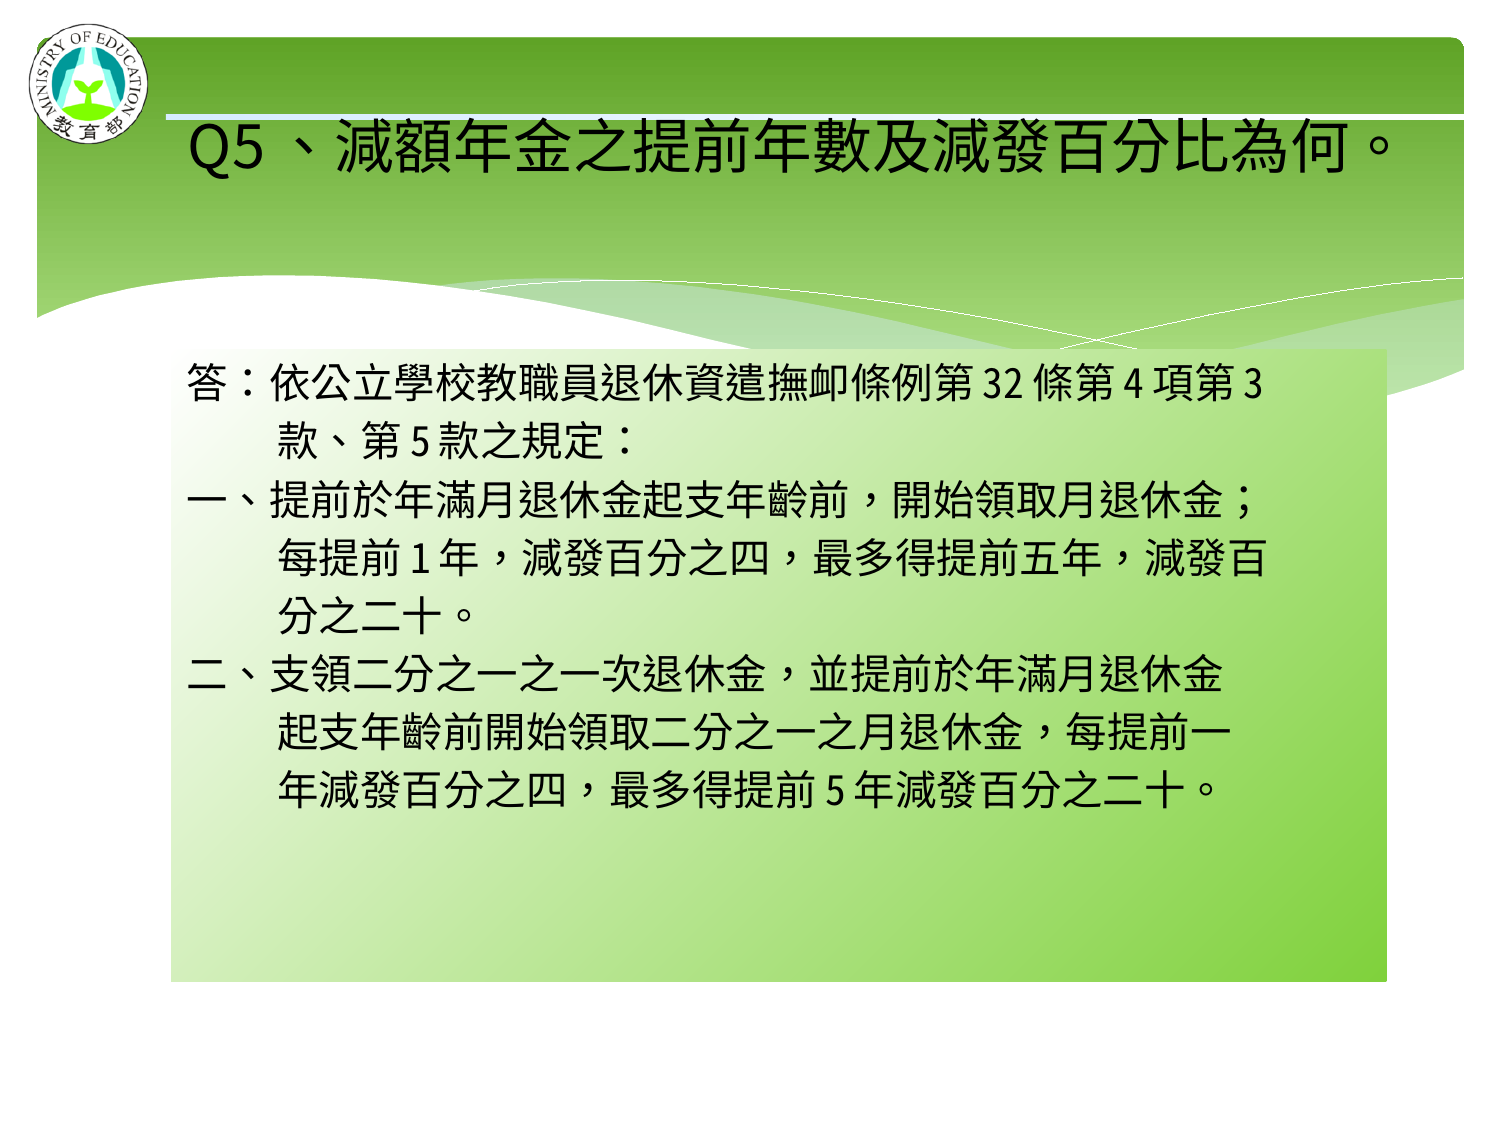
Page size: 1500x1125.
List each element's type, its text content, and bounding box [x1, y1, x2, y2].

picture [27, 22, 149, 145]
list 答：依公立學校教職員退休資遣撫卹條例第32條第4項第3 款、第5款之規定： 一、提前於年滿月退休金起支年齡前，開始領取月退休金； 每提前1年，減發百分之四，最多得提前五年，減發百 分之二十。 二、支領二分之一之一次退休金，並提前於年滿月退休金 起支年齡前開始領取二分之一之月退休金，每提前一 年減發百分之四，最多得提前5年減發百分之二十。 [171, 349, 1387, 982]
title Q5、減額年金之提前年數及減發百分比為何。 [123, 78, 1474, 284]
